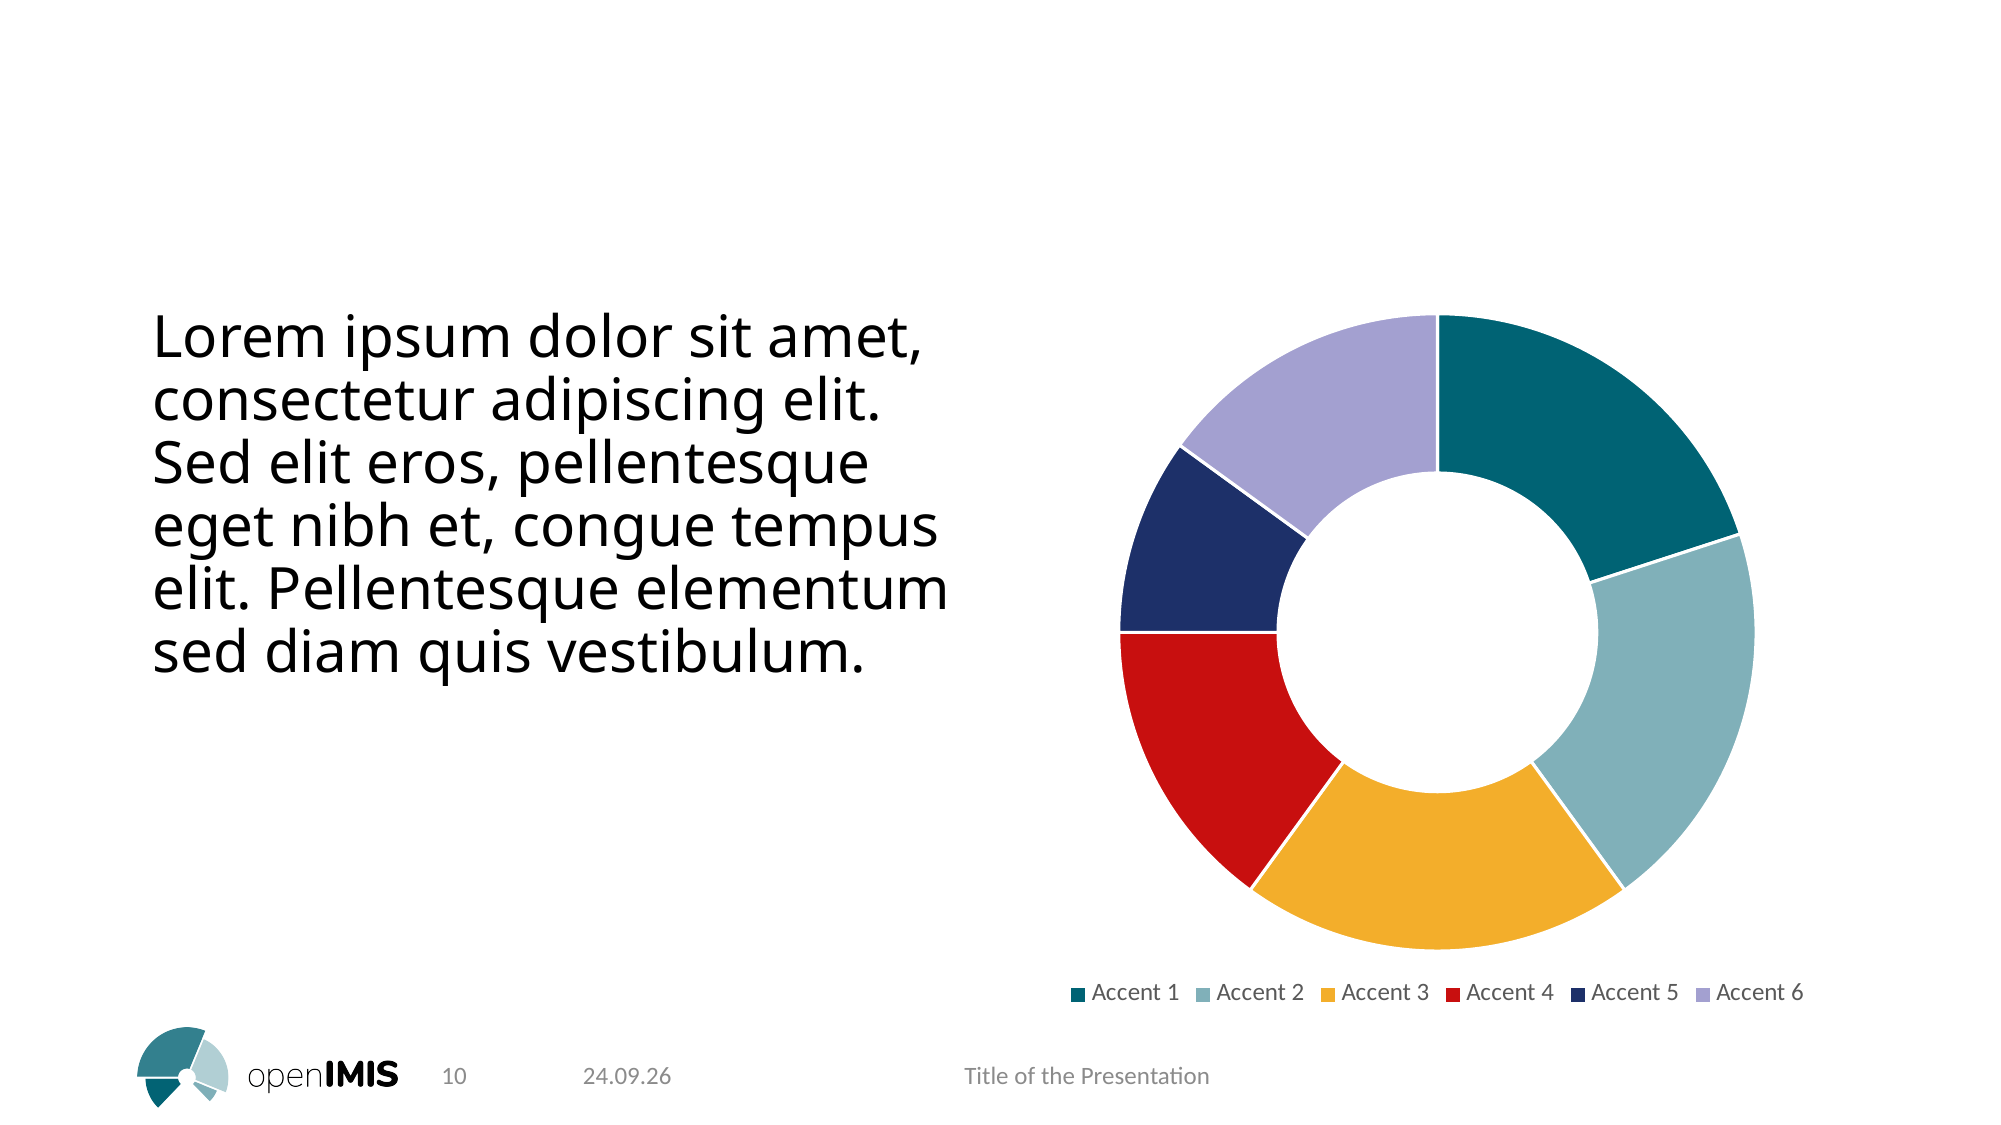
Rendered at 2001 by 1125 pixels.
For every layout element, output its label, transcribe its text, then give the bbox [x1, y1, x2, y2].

list Lorem ipsum dolor sit amet, consectetur adipiscing elit. Sed elit eros, pellentesque eget nibh et, congue tempus elit. Pellentesque elementum sed diam quis vestibulum. [137, 299, 988, 1014]
picture [137, 1027, 437, 1108]
footer Title of the Presentation [949, 1044, 1751, 1105]
slide_number <number> [426, 1044, 555, 1105]
chart [1012, 299, 1863, 1014]
slide_number 30.11.21 [567, 1044, 937, 1105]
